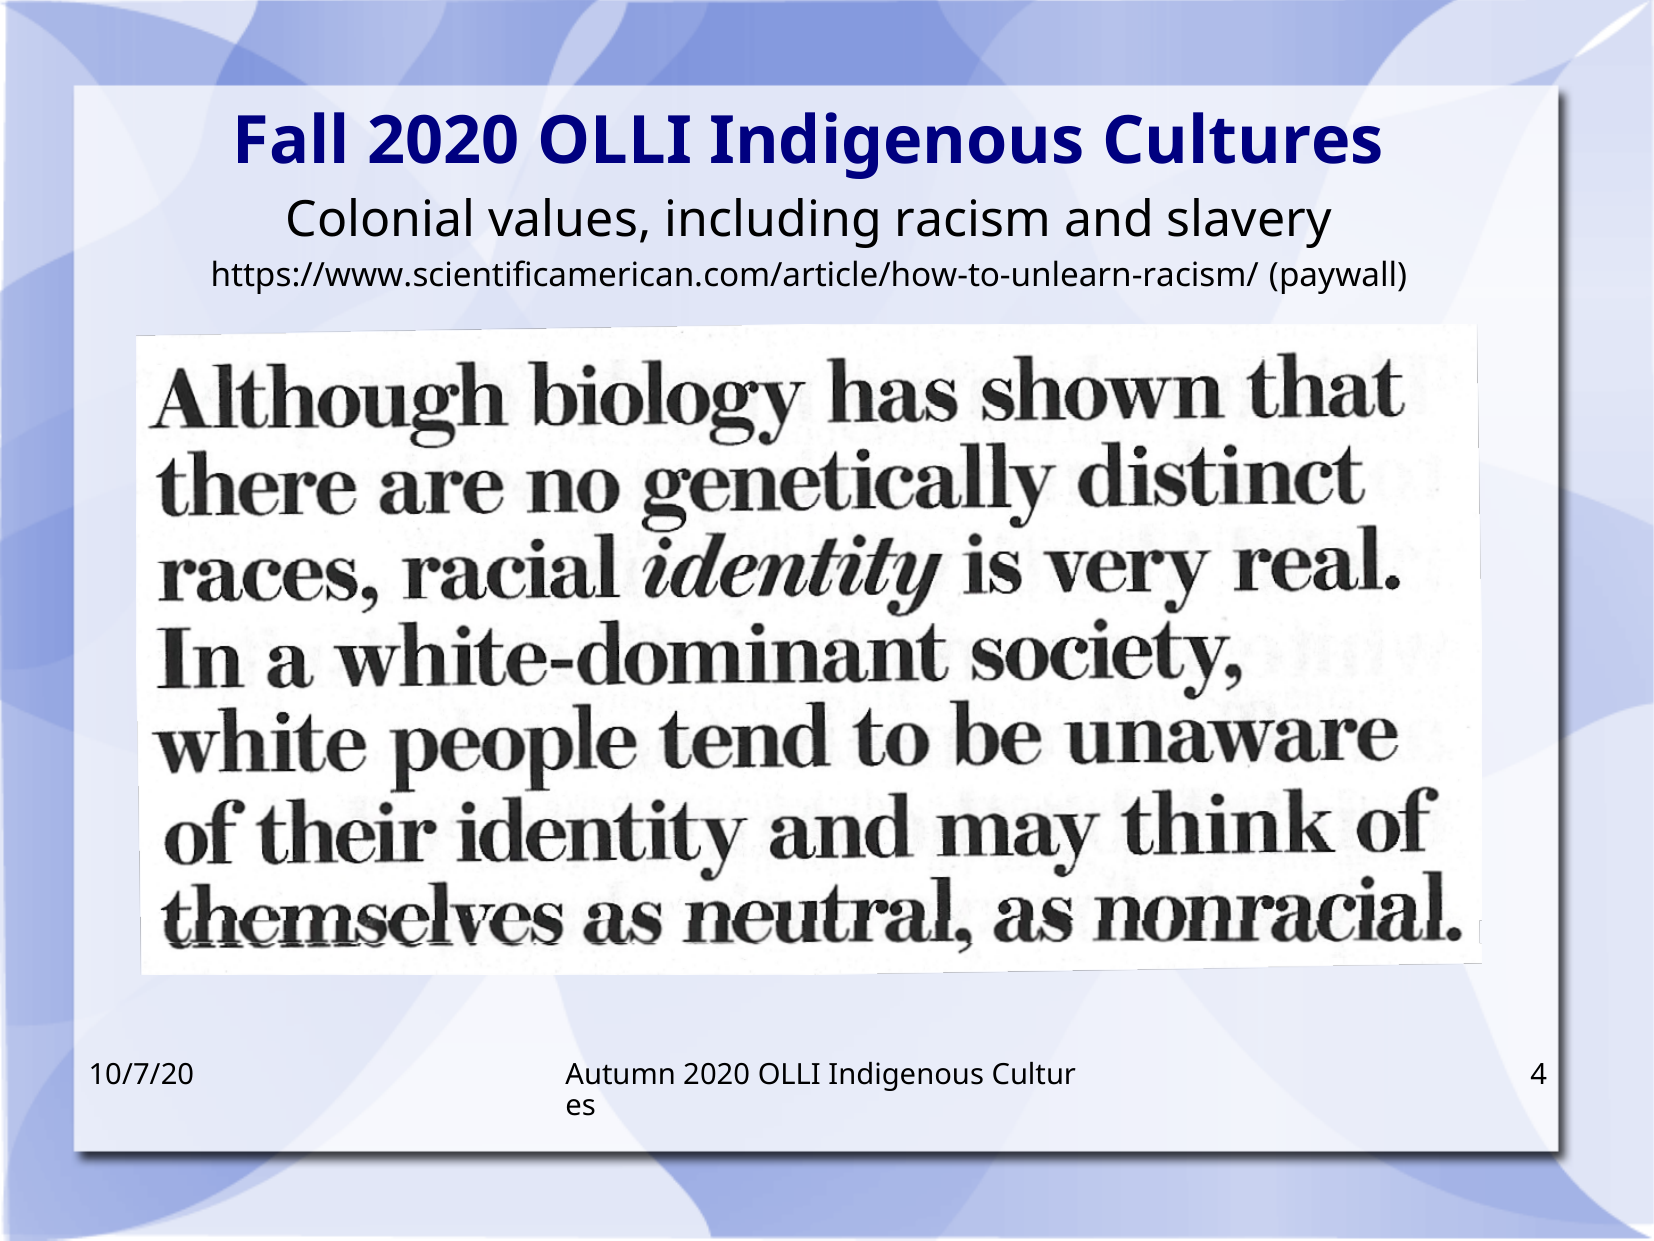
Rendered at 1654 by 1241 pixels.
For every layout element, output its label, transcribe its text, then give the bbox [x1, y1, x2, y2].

title Fall 2020 OLLI Indigenous Cultures Colonial values, including racism and slavery https://www.scientificamerican.com/article/how-to-unlearn-racism/ (paywall) [82, 90, 1536, 298]
picture [0, 0, 1654, 1241]
